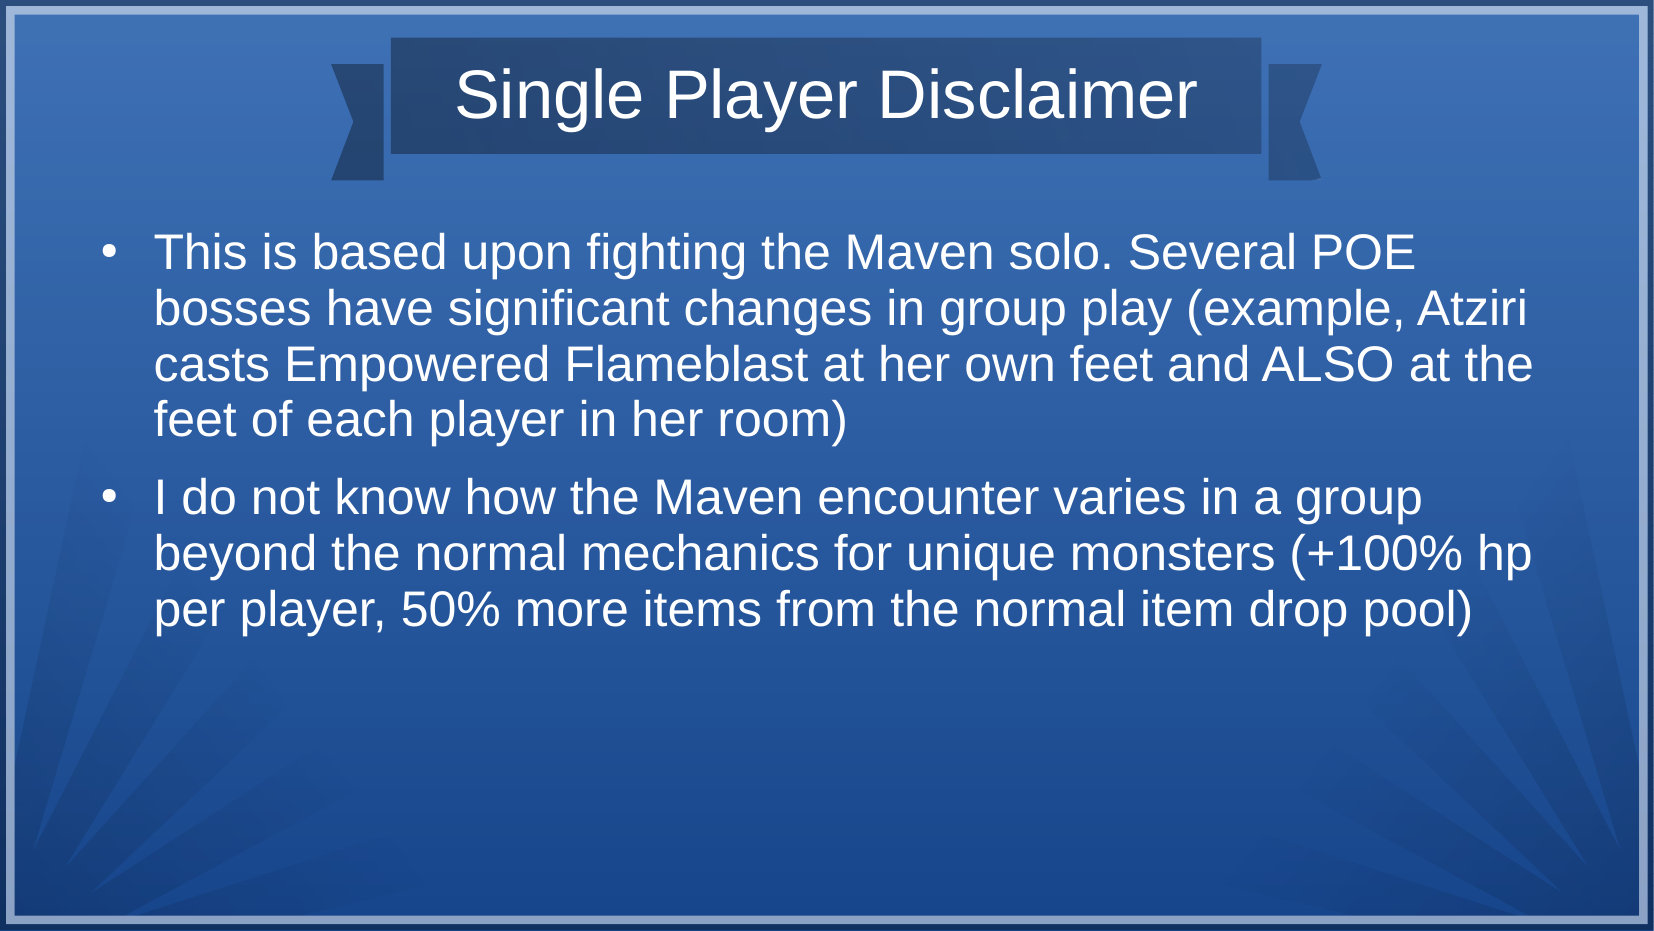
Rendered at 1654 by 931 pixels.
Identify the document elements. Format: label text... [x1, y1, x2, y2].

title Single Player Disclaimer [389, 35, 1264, 154]
list This is based upon fighting the Maven solo. Several POE bosses have significant changes in group play (example, Atziri casts Empowered Flameblast at her own feet and ALSO at the feet of each player in her room) I do not know how the Maven encounter varies in a group beyond the normal mechanics for unique monsters (+100% hp per player, 50% more items from the normal item drop pool) [82, 224, 1571, 848]
